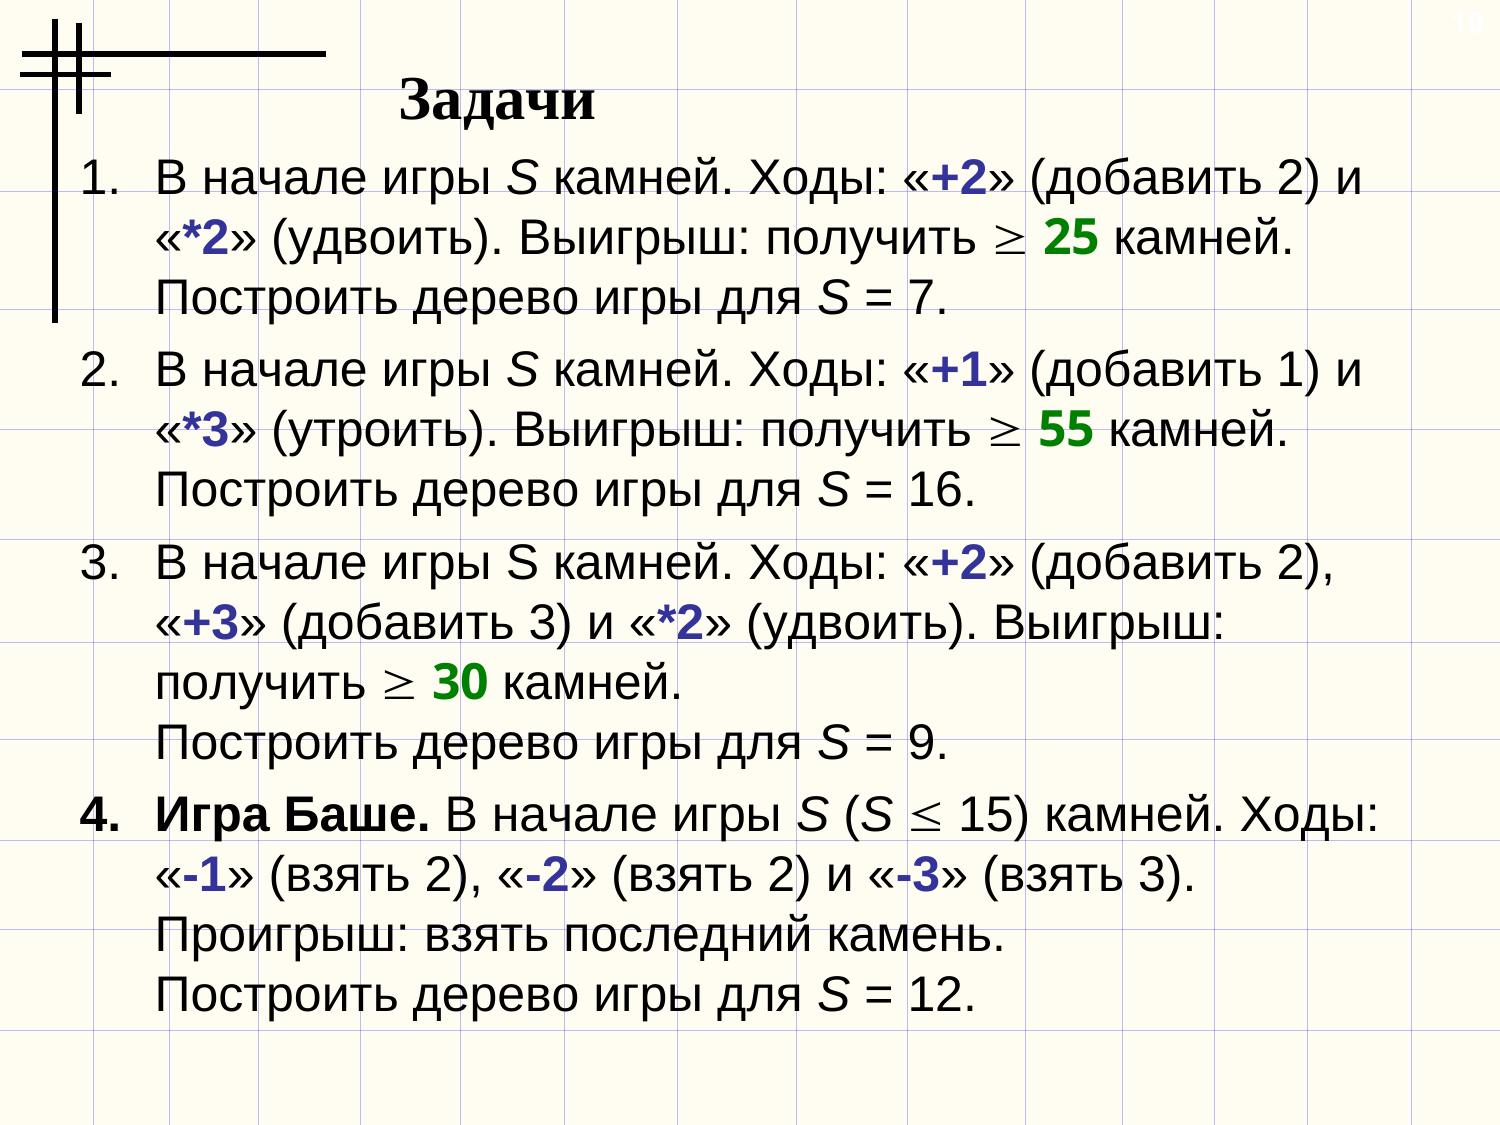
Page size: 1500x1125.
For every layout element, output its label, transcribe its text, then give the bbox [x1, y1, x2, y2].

text_box В начале игры S камней. Ходы: «+2» (добавить 2) и «*2» (удвоить). Выигрыш: получить  25 камней. Построить дерево игры для S = 7. В начале игры S камней. Ходы: «+1» (добавить 1) и «*3» (утроить). Выигрыш: получить  55 камней. Построить дерево игры для S = 16. В начале игры S камней. Ходы: «+2» (добавить 2), «+3» (добавить 3) и «*2» (удвоить). Выигрыш: получить  30 камней. Построить дерево игры для S = 9. Игра Баше. В начале игры S (S  15) камней. Ходы: «-1» (взять 2), «-2» (взять 2) и «-3» (взять 3). Проигрыш: взять последний камень. Построить дерево игры для S = 12. [64, 136, 1450, 1030]
text_box <номер> [1148, 0, 1499, 75]
title Задачи [354, 49, 1426, 127]
